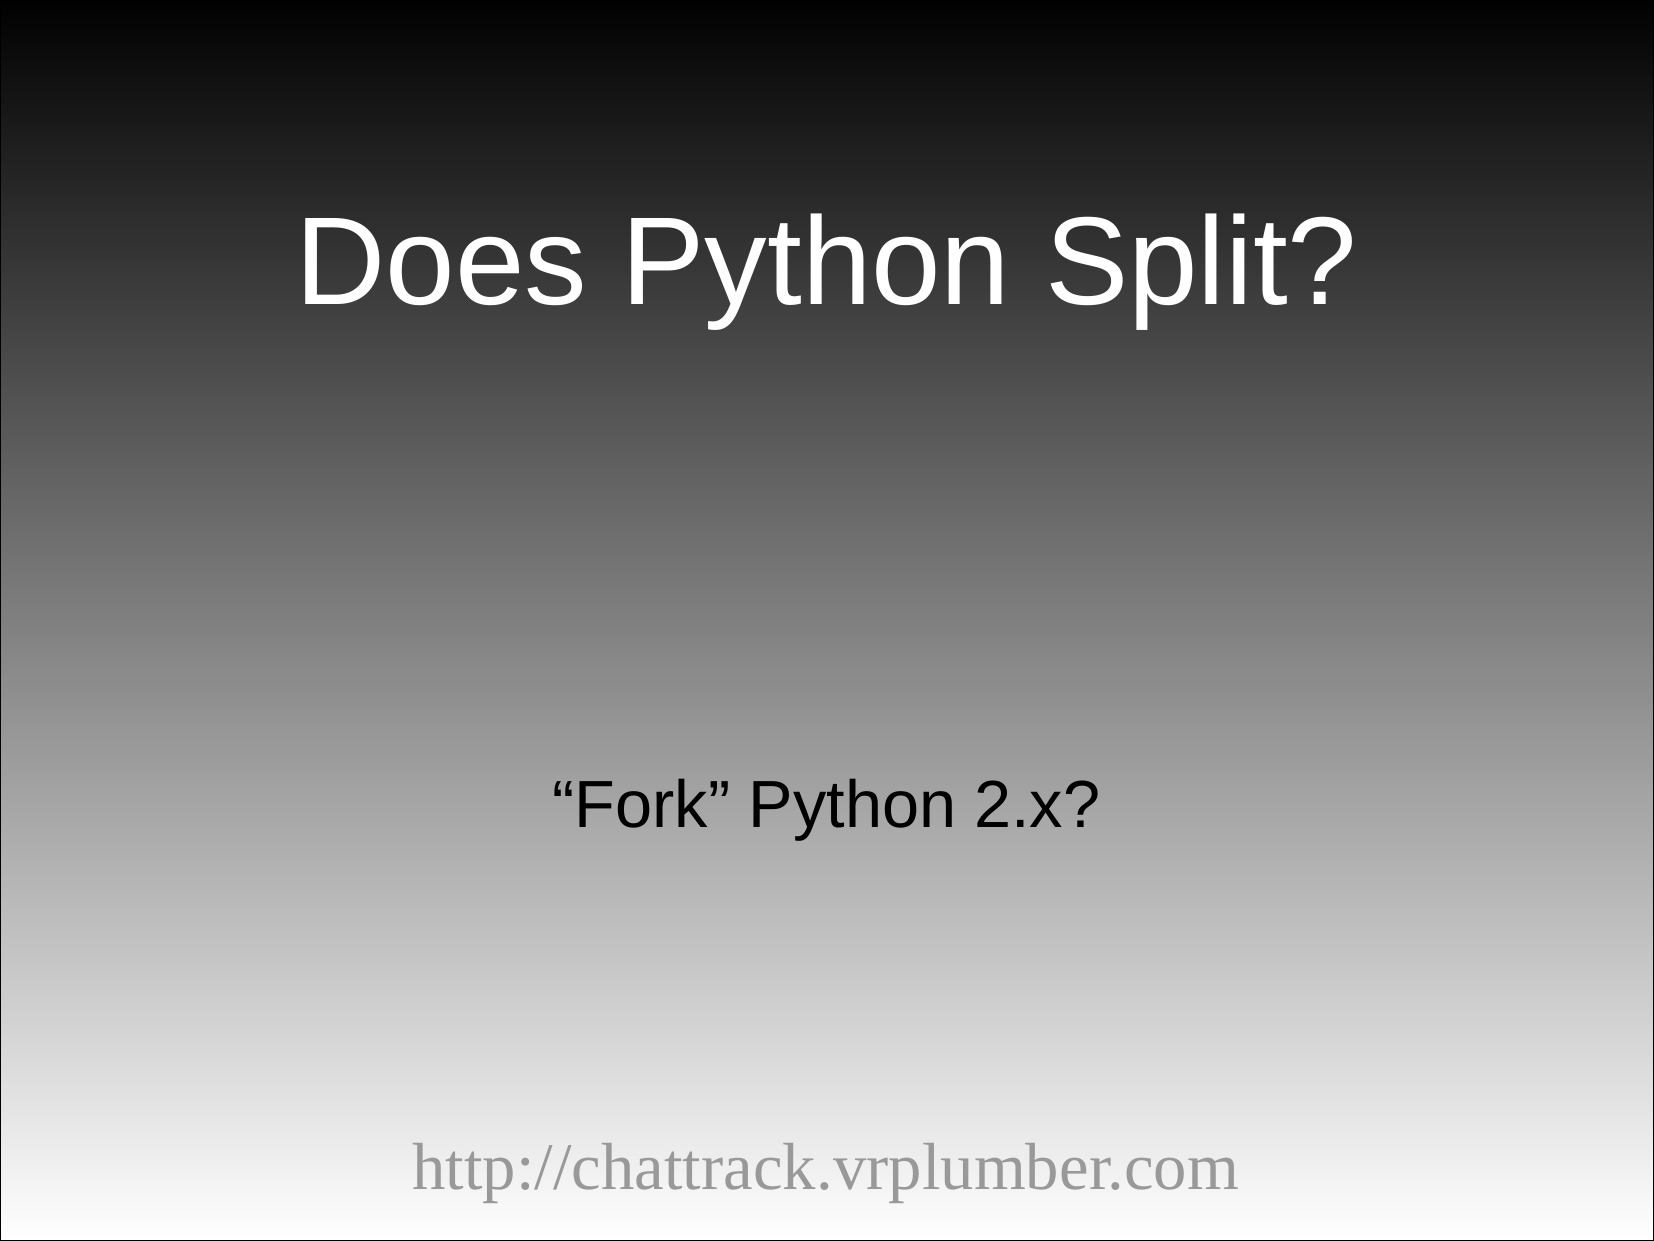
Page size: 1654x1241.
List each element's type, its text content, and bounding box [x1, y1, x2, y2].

title Does Python Split? [0, 56, 1654, 466]
subtitle “Fork” Python 2.x? [29, 403, 1625, 1207]
